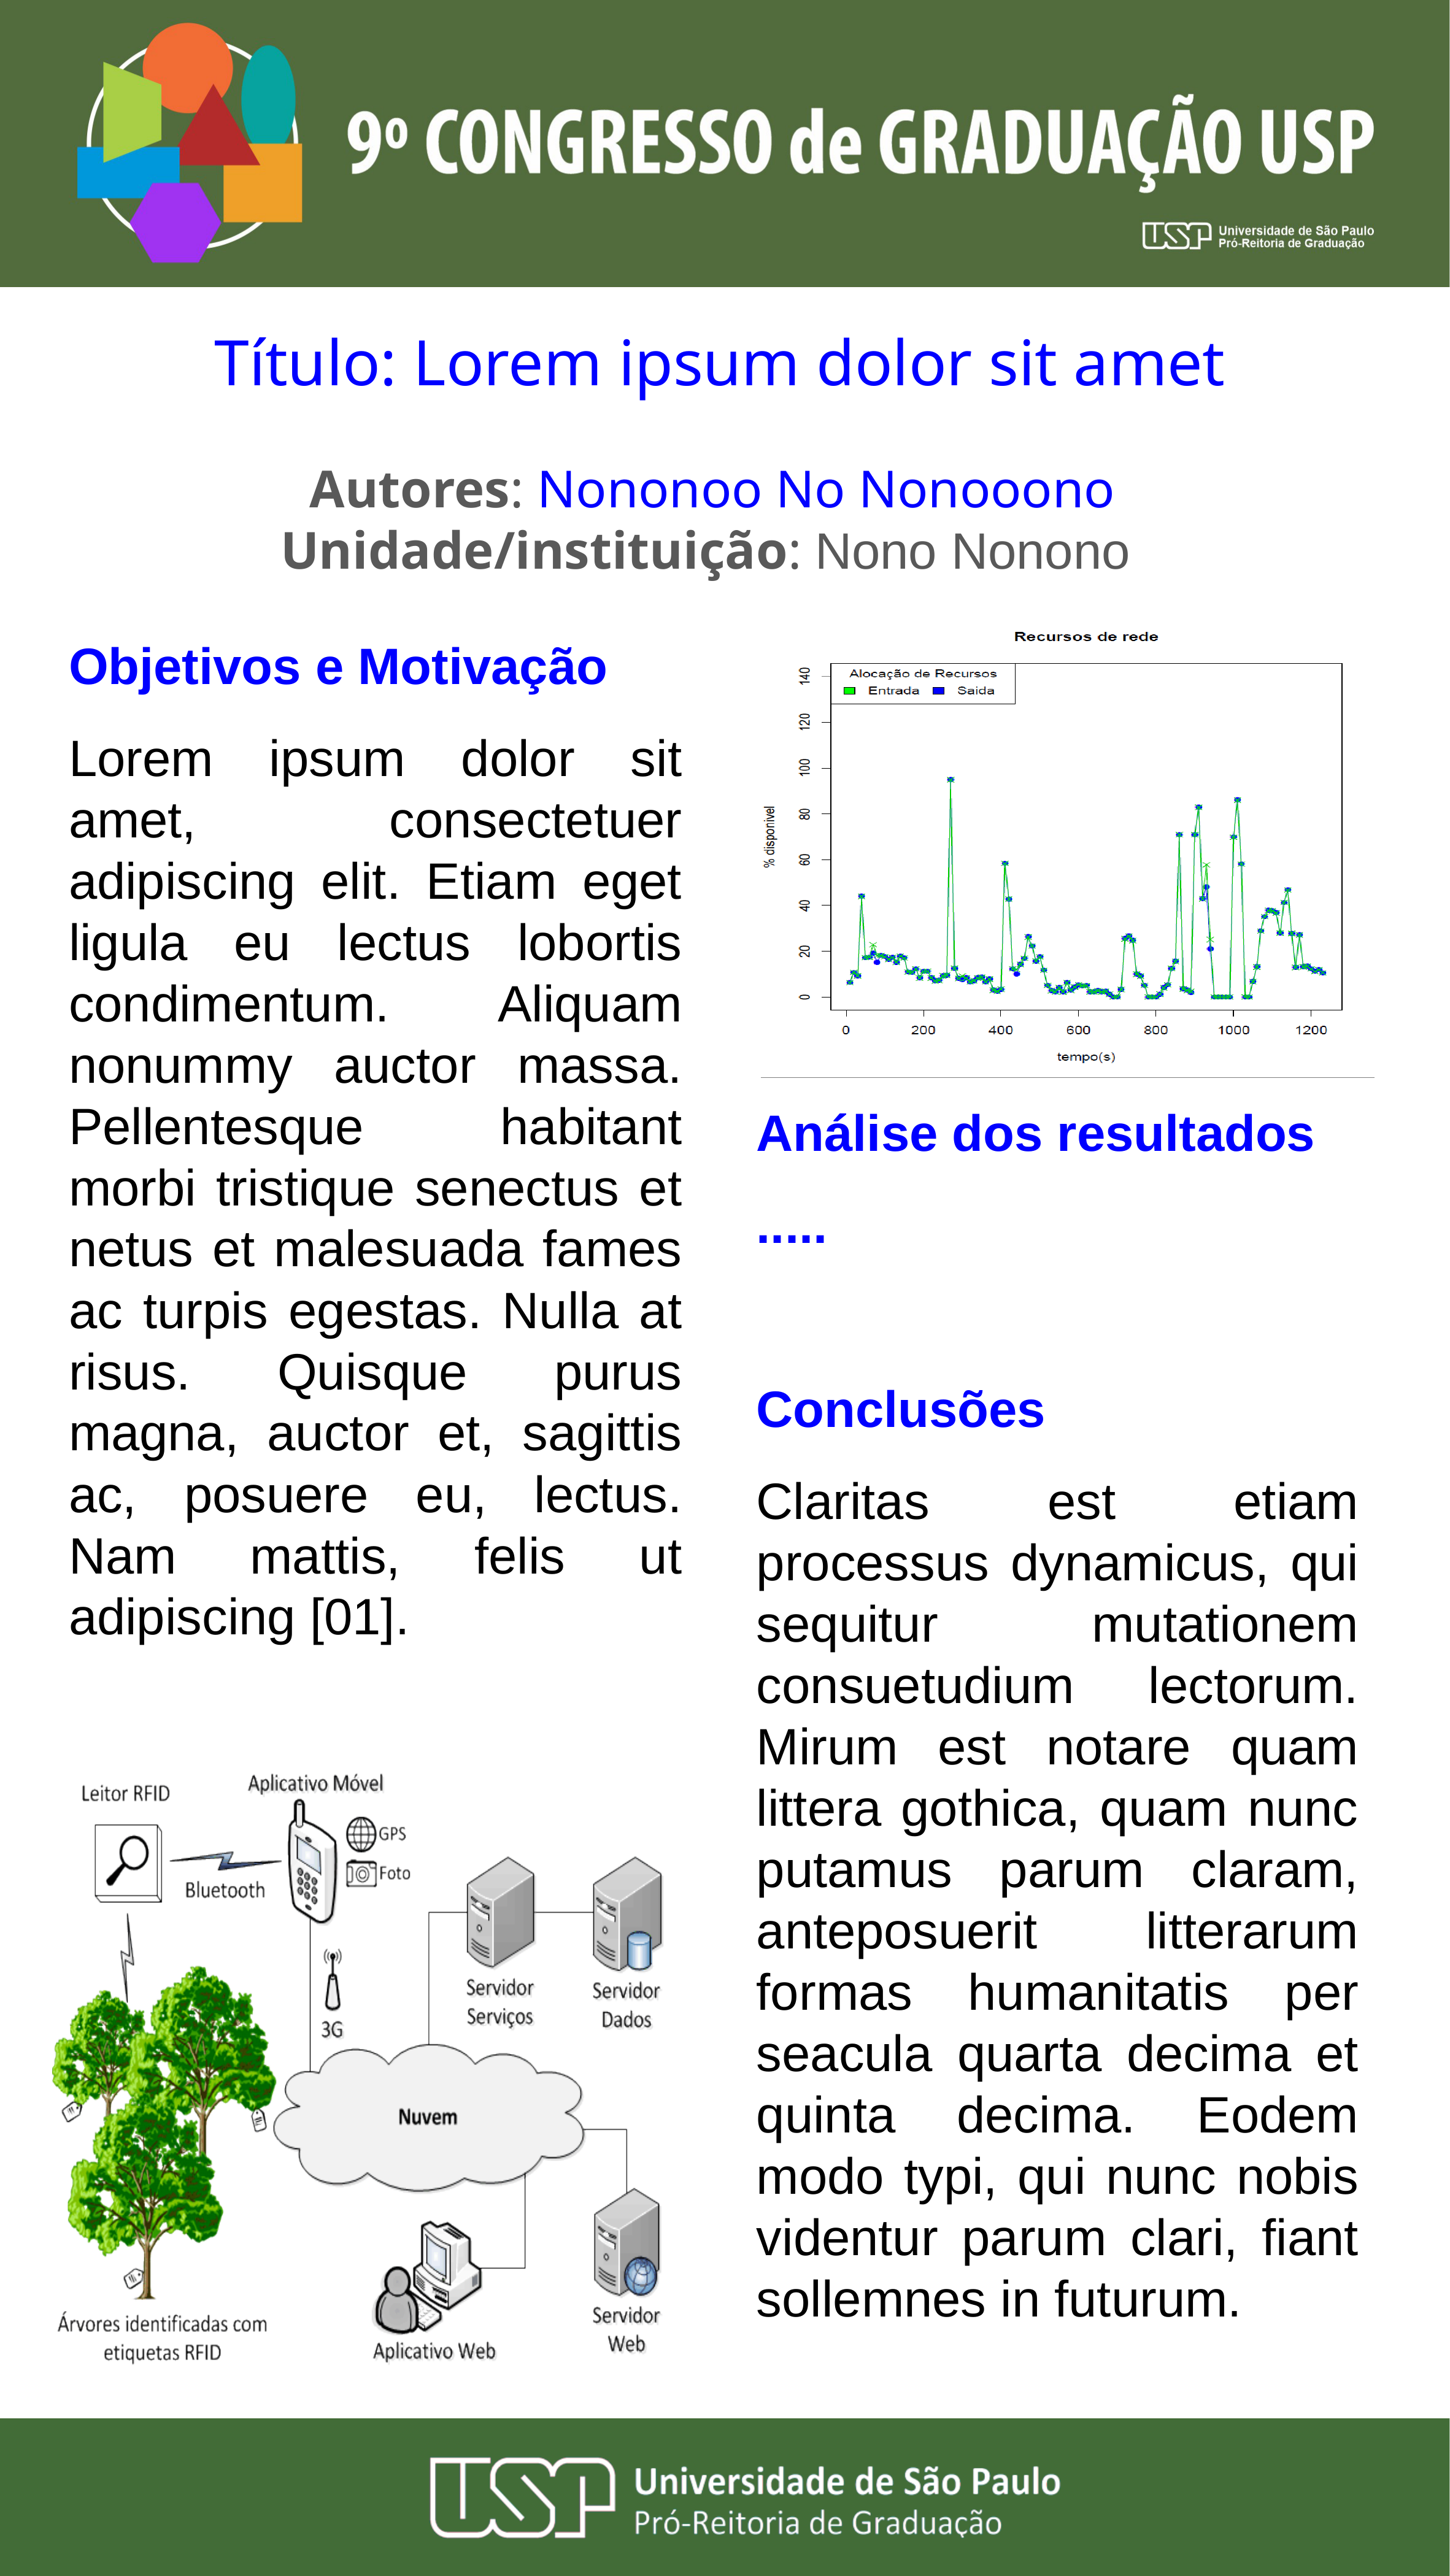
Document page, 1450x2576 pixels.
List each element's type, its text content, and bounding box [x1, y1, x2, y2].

text_box Título: Lorem ipsum dolor sit amet [0, 318, 1440, 404]
picture [761, 609, 1375, 1078]
text_box Análise dos resultados ..... Conclusões Claritas est etiam processus dynamicus, qui sequitur mutationem consuetudium lectorum. Mirum est notare quam littera gothica, quam nunc putamus parum claram, anteposuerit litterarum formas humanitatis per seacula quarta decima et quinta decima. Eodem modo typi, qui nunc nobis videntur parum clari, fiant sollemnes in futurum. [747, 1095, 1402, 2437]
text_box Autores: Nononoo No Nonooono Unidade/instituição: Nono Nonono [101, 452, 1324, 585]
picture [52, 1766, 667, 2368]
text_box Objetivos e Motivação Lorem ipsum dolor sit amet, consectetuer adipiscing elit. Etiam eget ligula eu lectus lobortis condimentum. Aliquam nonummy auctor massa. Pellentesque habitant morbi tristique senectus et netus et malesuada fames ac turpis egestas. Nulla at risus. Quisque purus magna, auctor et, sagittis ac, posuere eu, lectus. Nam mattis, felis ut adipiscing [01]. [60, 628, 708, 1660]
